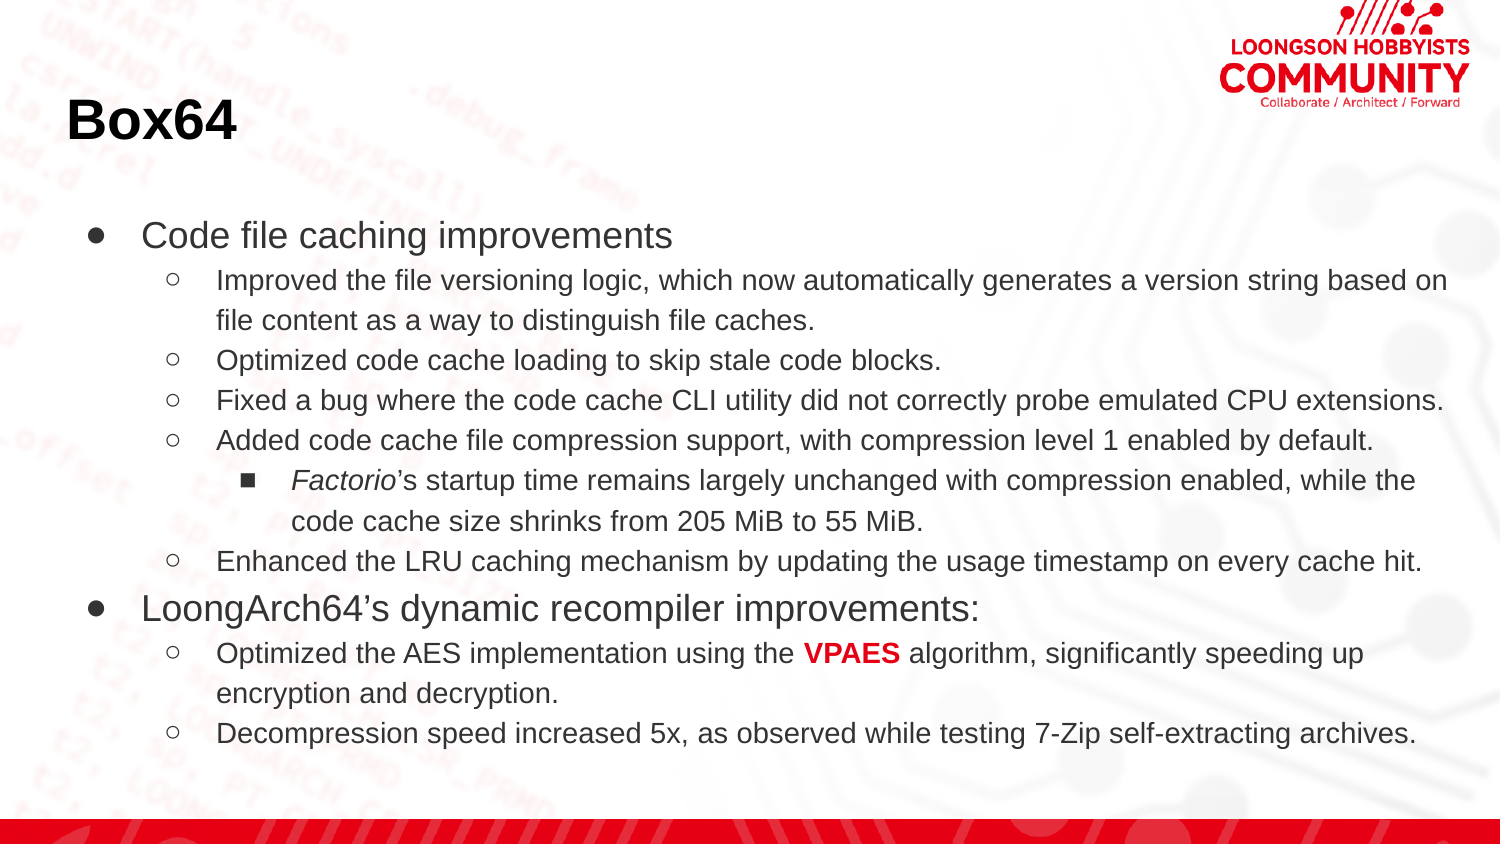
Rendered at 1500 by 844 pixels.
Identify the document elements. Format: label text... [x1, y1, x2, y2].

list Code file caching improvements Improved the file versioning logic, which now automatically generates a version string based on file content as a way to distinguish file caches. Optimized code cache loading to skip stale code blocks. Fixed a bug where the code cache CLI utility did not correctly probe emulated CPU extensions. Added code cache file compression support, with compression level 1 enabled by default. Factorio’s startup time remains largely unchanged with compression enabled, while the code cache size shrinks from 205 MiB to 55 MiB. Enhanced the LRU caching mechanism by updating the usage timestamp on every cache hit. LoongArch64’s dynamic recompiler improvements: Optimized the AES implementation using the VPAES algorithm, significantly speeding up encryption and decryption. Decompression speed increased 5x, as observed while testing 7‑Zip self‑extracting archives. [51, 189, 1481, 797]
picture [0, 0, 1500, 844]
title Box64 [51, 72, 1449, 167]
